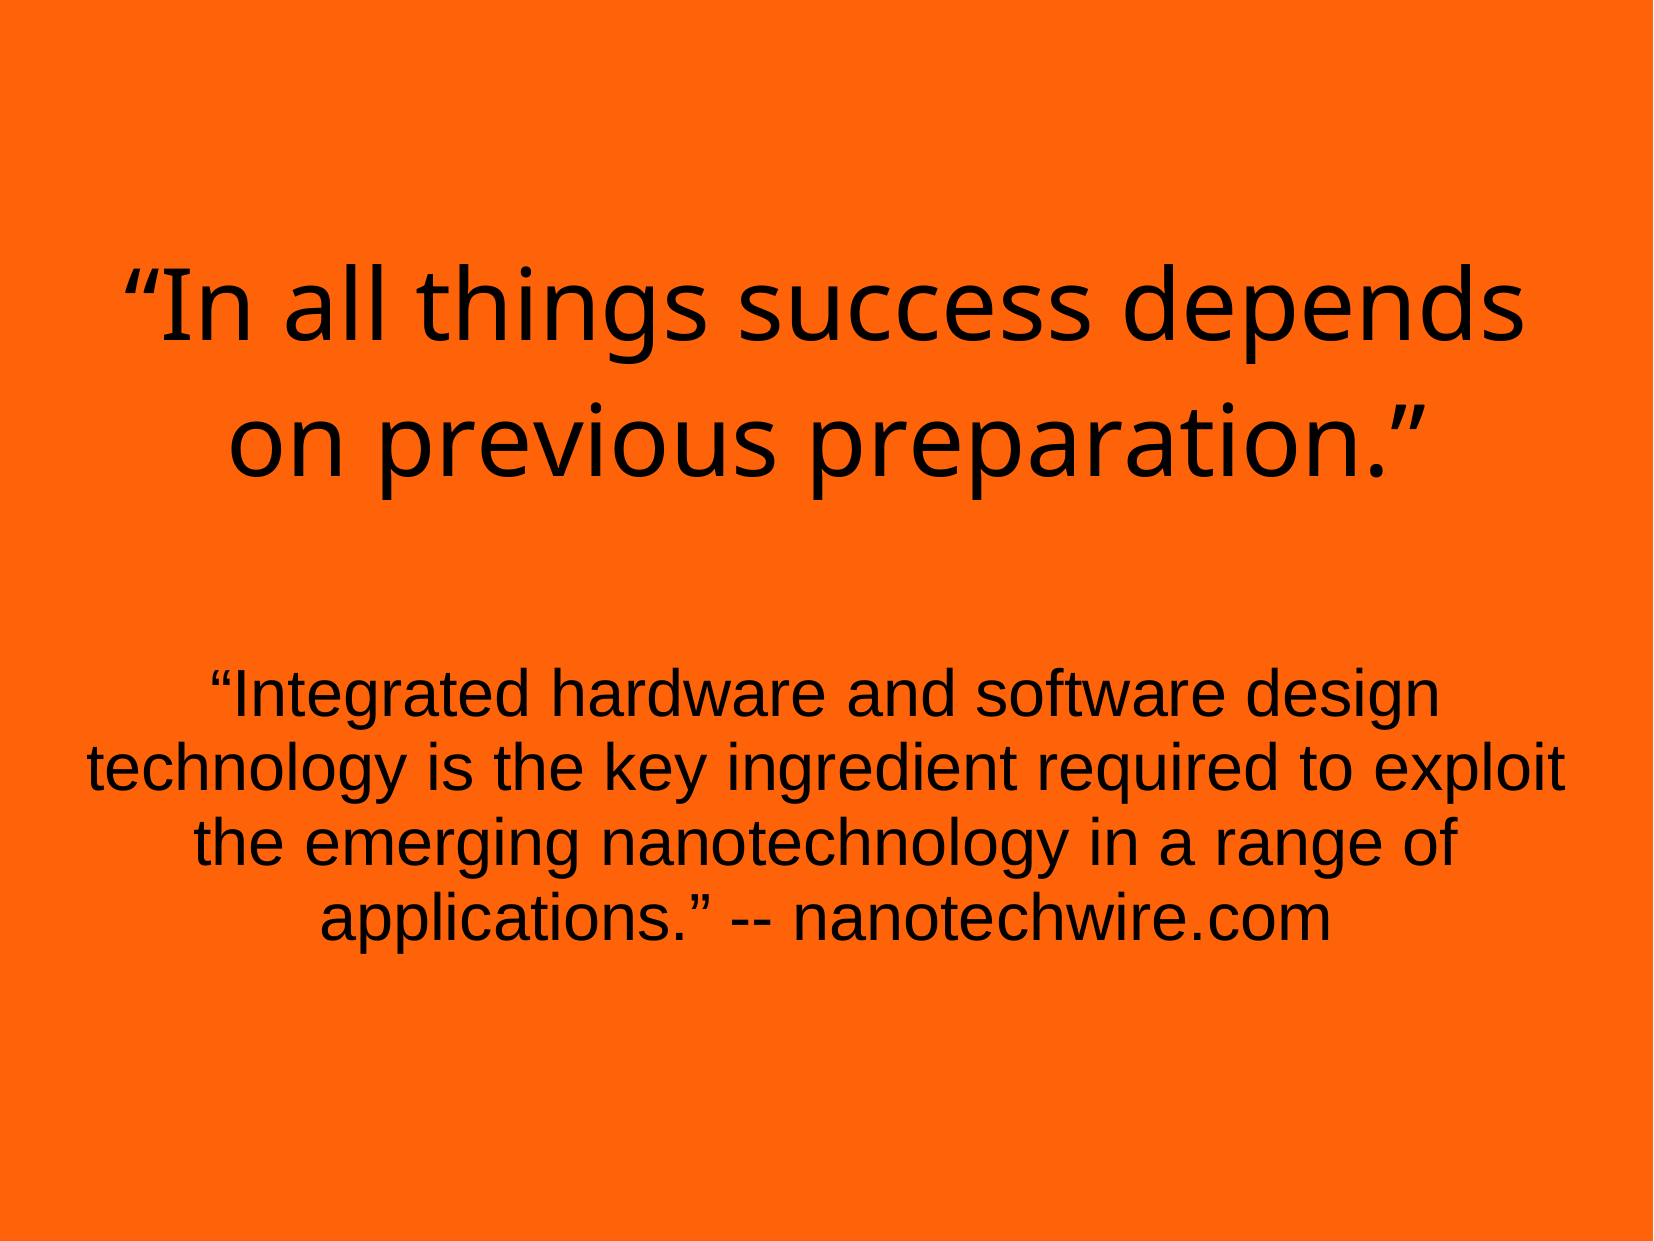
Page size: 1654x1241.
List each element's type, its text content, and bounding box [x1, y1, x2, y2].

subtitle “In all things success depends on previous preparation.” “Integrated hardware and software design technology is the key ingredient required to exploit the emerging nanotechnology in a range of applications.” -- nanotechwire.com [82, 253, 1571, 1146]
